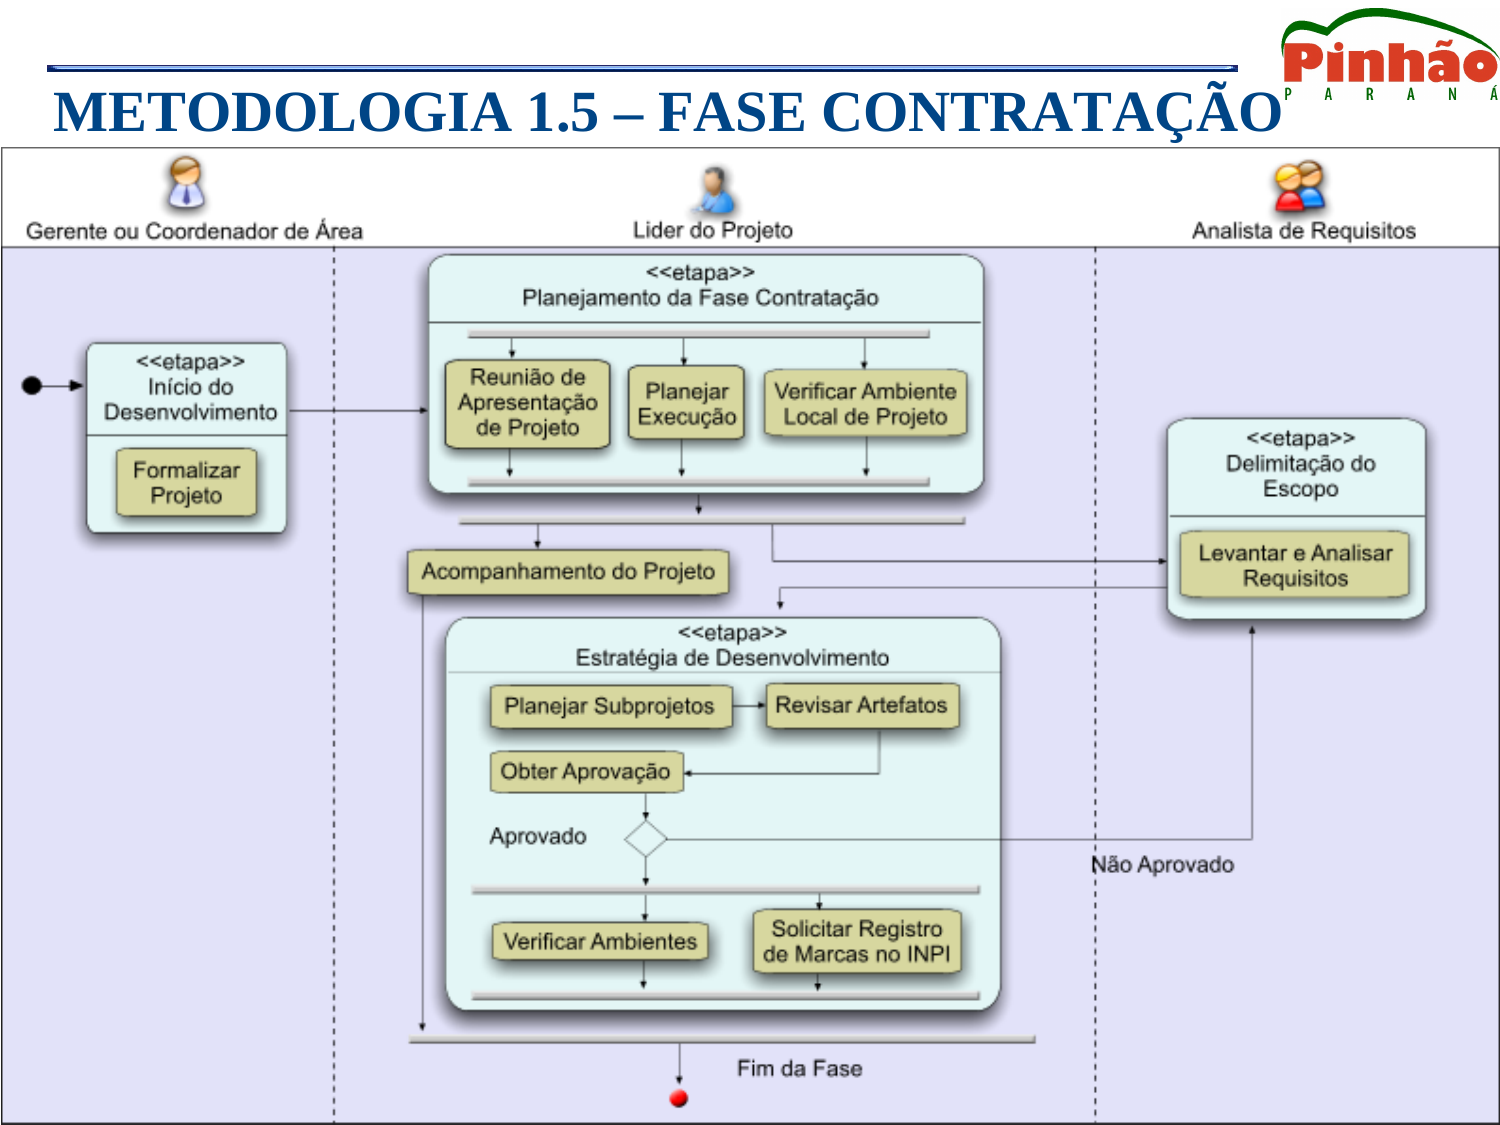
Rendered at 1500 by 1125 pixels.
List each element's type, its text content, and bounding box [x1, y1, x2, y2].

picture [1281, 8, 1500, 100]
picture [1, 147, 1500, 1125]
title [78, 21, 1025, 79]
text_box METODOLOGIA 1.5 – FASE CONTRATAÇÃO [53, 79, 1284, 147]
